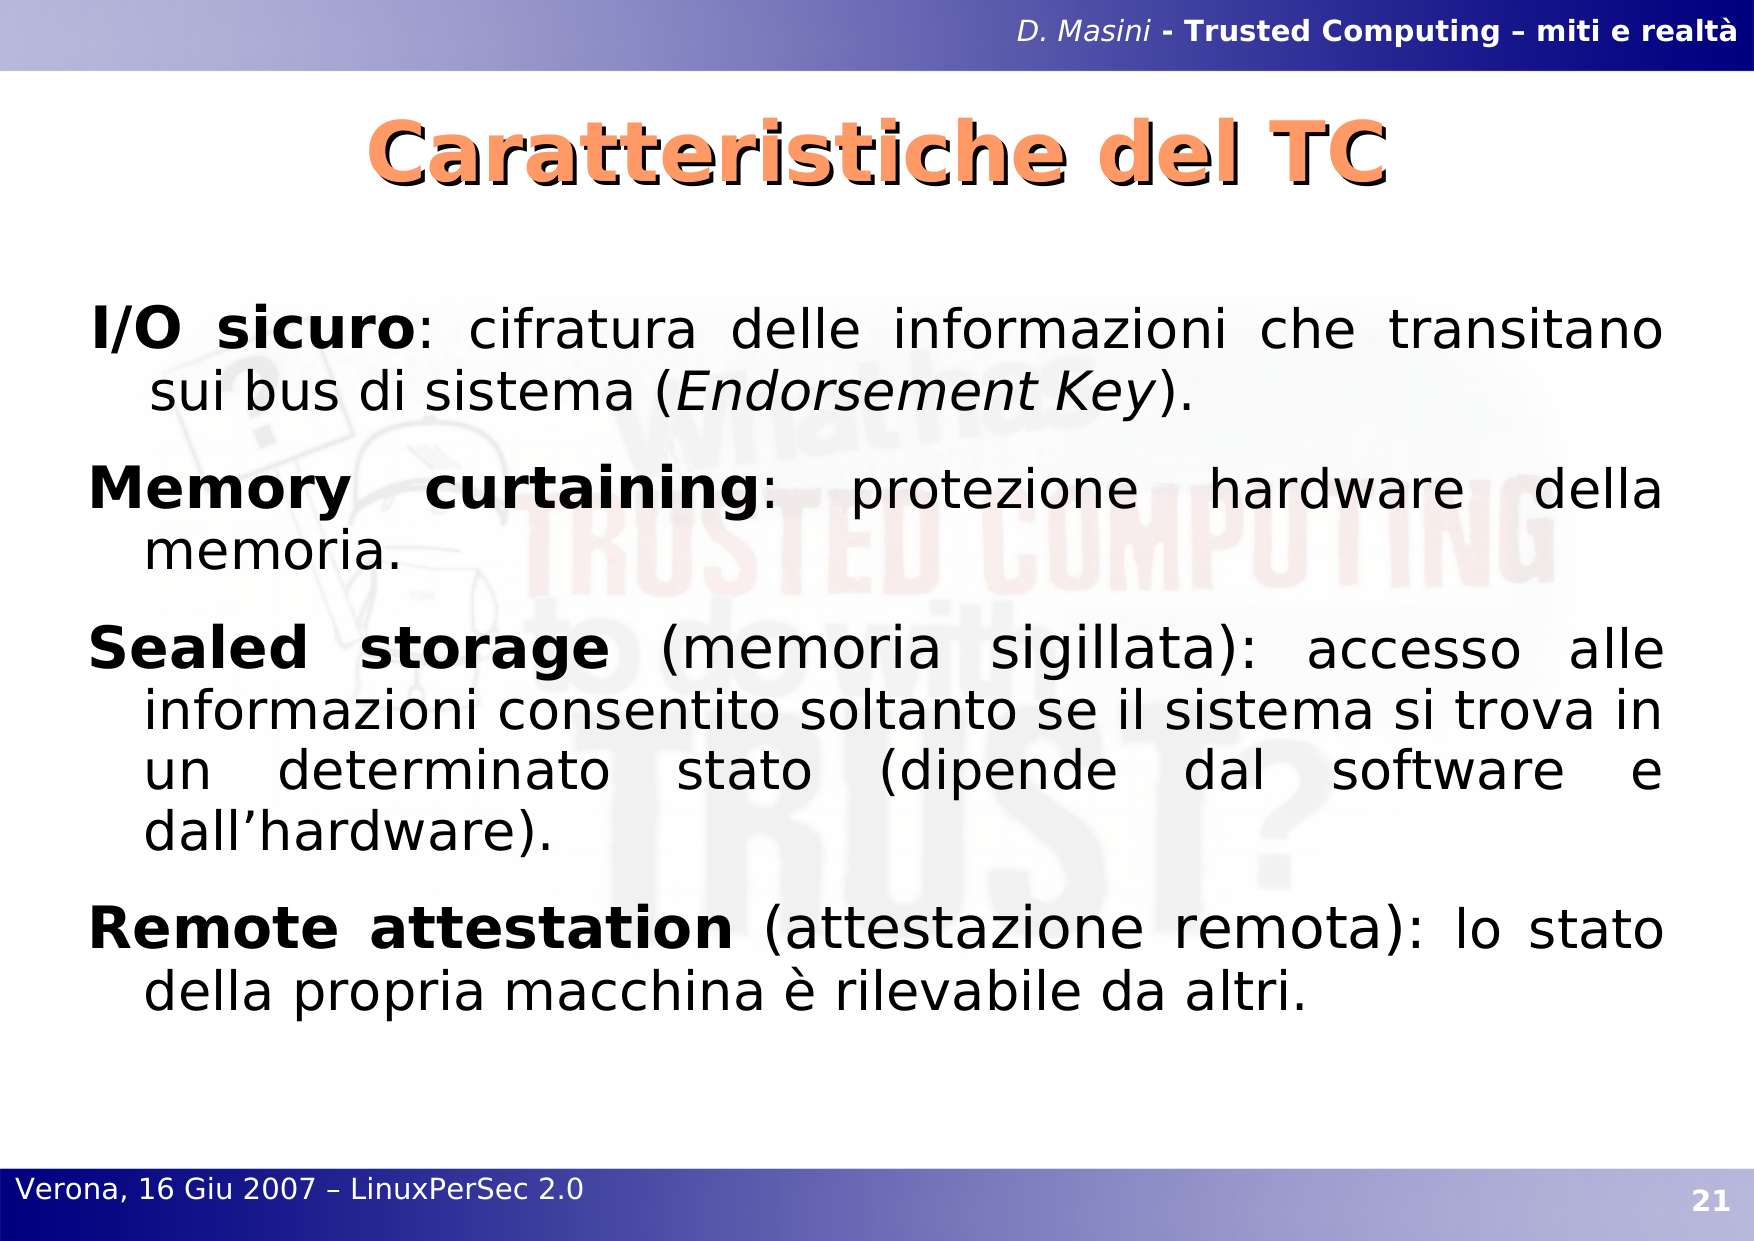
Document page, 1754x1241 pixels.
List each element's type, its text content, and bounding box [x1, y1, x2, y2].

list I/O sicuro: cifratura delle informazioni che transitano sui bus di sistema (Endorsement Key). Memory curtaining: protezione hardware della memoria. Sealed storage (memoria sigillata): accesso alle informazioni consentito soltanto se il sistema si trova in un determinato stato (dipende dal software e dall’hardware). Remote attestation (attestazione remota): lo stato della propria macchina è rilevabile da altri. [87, 296, 1667, 1121]
picture [0, 0, 1754, 1241]
title Caratteristiche del TC [87, 49, 1667, 257]
